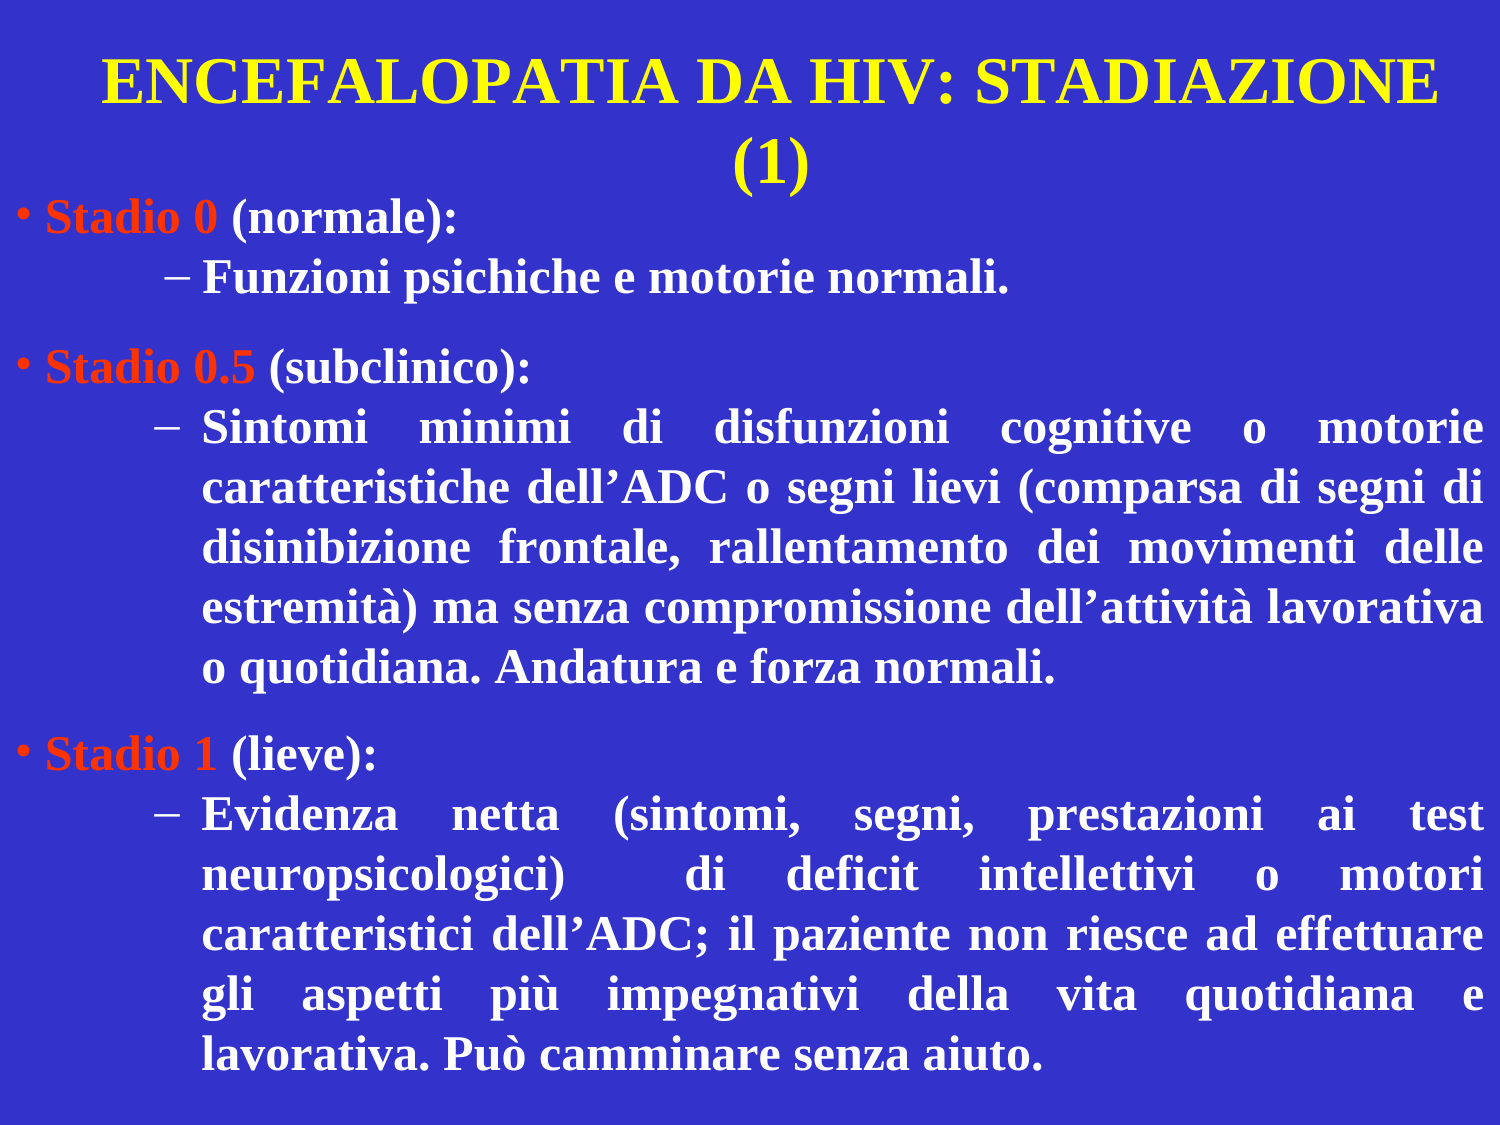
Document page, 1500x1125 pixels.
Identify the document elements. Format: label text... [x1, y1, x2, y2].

text_box ENCEFALOPATIA DA HIV: STADIAZIONE (1) [86, 29, 1458, 175]
text_box Stadio 0 (normale): Funzioni psichiche e motorie normali. [0, 175, 1500, 311]
text_box Stadio 1 (lieve): Evidenza netta (sintomi, segni, prestazioni ai test neuropsicologici) di deficit intellettivi o motori caratteristici dell’ADC; il paziente non riesce ad effettuare gli aspetti più impegnativi della vita quotidiana e lavorativa. Può camminare senza aiuto. [0, 712, 1500, 1089]
text_box Stadio 0.5 (subclinico): Sintomi minimi di disfunzioni cognitive o motorie caratteristiche dell’ADC o segni lievi (comparsa di segni di disinibizione frontale, rallentamento dei movimenti delle estremità) ma senza compromissione dell’attività lavorativa o quotidiana. Andatura e forza normali. [0, 325, 1500, 701]
